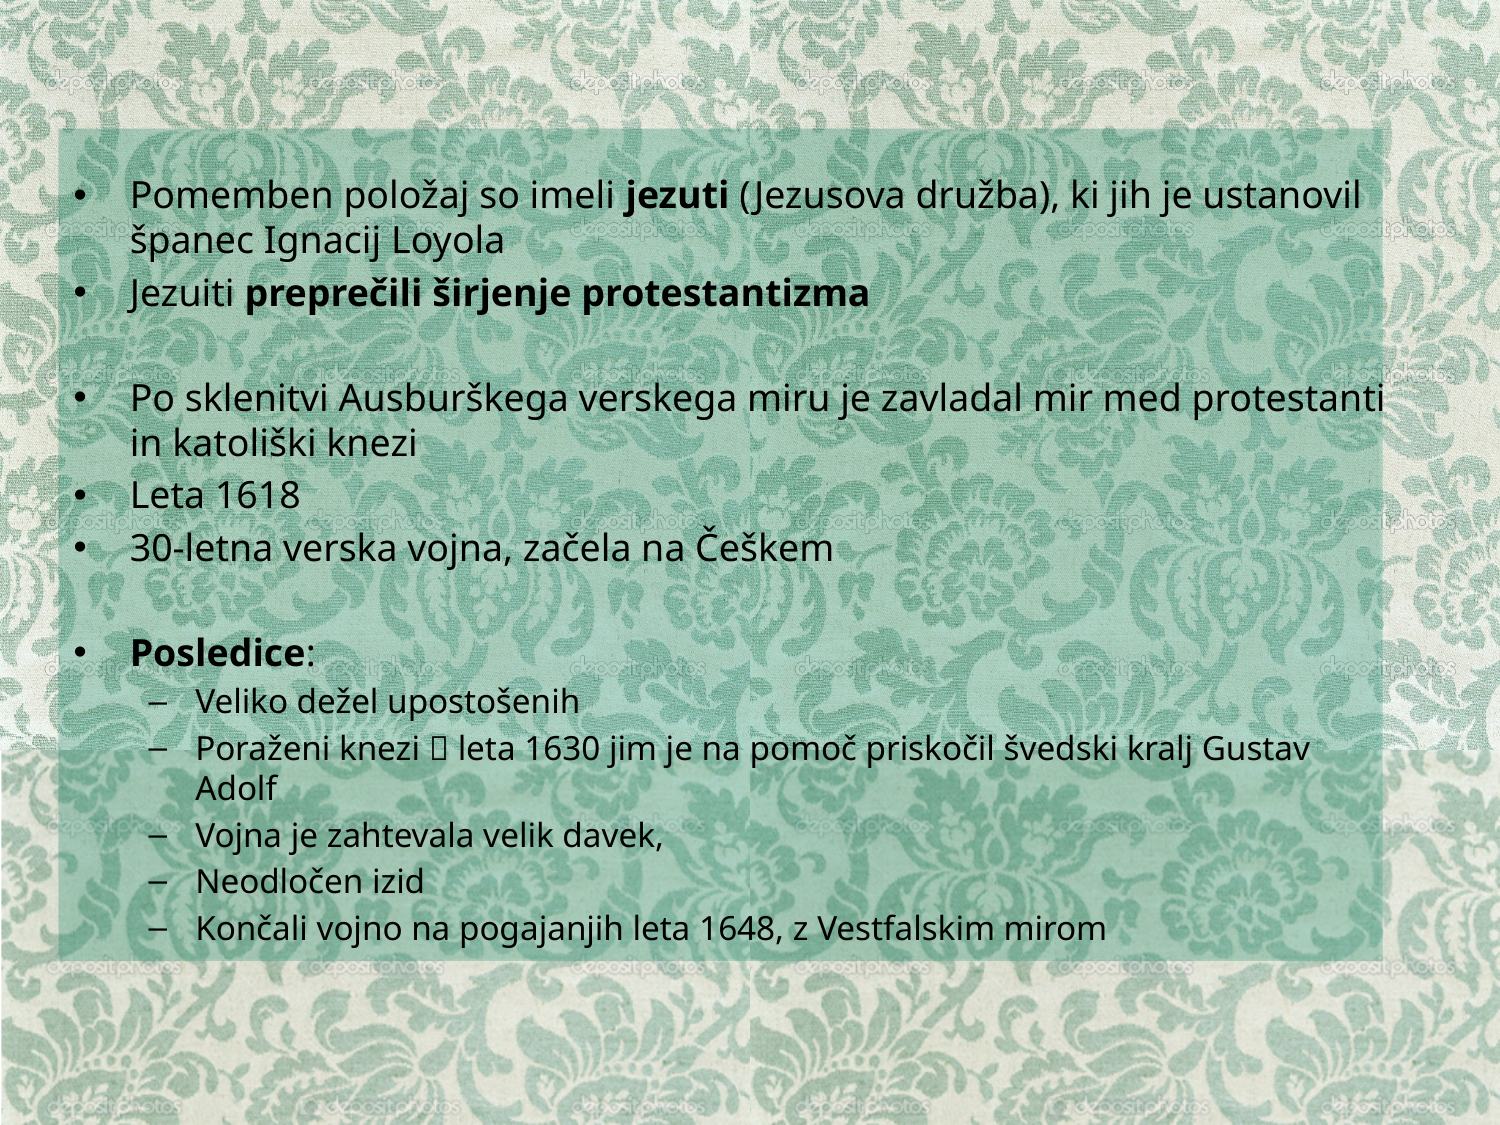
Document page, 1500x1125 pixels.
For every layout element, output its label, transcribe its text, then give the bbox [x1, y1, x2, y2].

text_box [387, 926, 397, 938]
text_box [741, 926, 749, 932]
text_box [220, 926, 230, 938]
picture [0, 0, 1500, 1125]
text_box [899, 931, 907, 938]
text_box [761, 929, 771, 938]
text_box [277, 931, 285, 938]
text_box [338, 926, 348, 938]
text_box [484, 926, 494, 938]
text_box [58, 128, 1383, 164]
text_box [321, 926, 328, 937]
text_box [824, 926, 830, 935]
text_box [525, 931, 533, 938]
text_box [465, 926, 475, 938]
text_box [504, 926, 514, 938]
text_box [552, 931, 560, 938]
text_box [1061, 926, 1071, 938]
text_box [723, 927, 733, 938]
text_box [436, 931, 444, 938]
text_box [58, 926, 1383, 961]
text_box [676, 931, 684, 938]
list Pomemben položaj so imeli jezuti (Jezusova družba), ki jih je ustanovil španec Ignacij Loyola Jezuiti preprečili širjenje protestantizma Po sklenitvi Ausburškega verskega miru je zavladal mir med protestanti in katoliški knezi Leta 1618 30-letna verska vojna, začela na Češkem Posledice: Veliko dežel upostošenih Poraženi knezi  leta 1630 jim je na pomoč priskočil švedski kralj Gustav Adolf Vojna je zahtevala velik davek, Neodločen izid Končali vojno na pogajanjih leta 1648, z Vestfalskim mirom [58, 164, 1409, 926]
